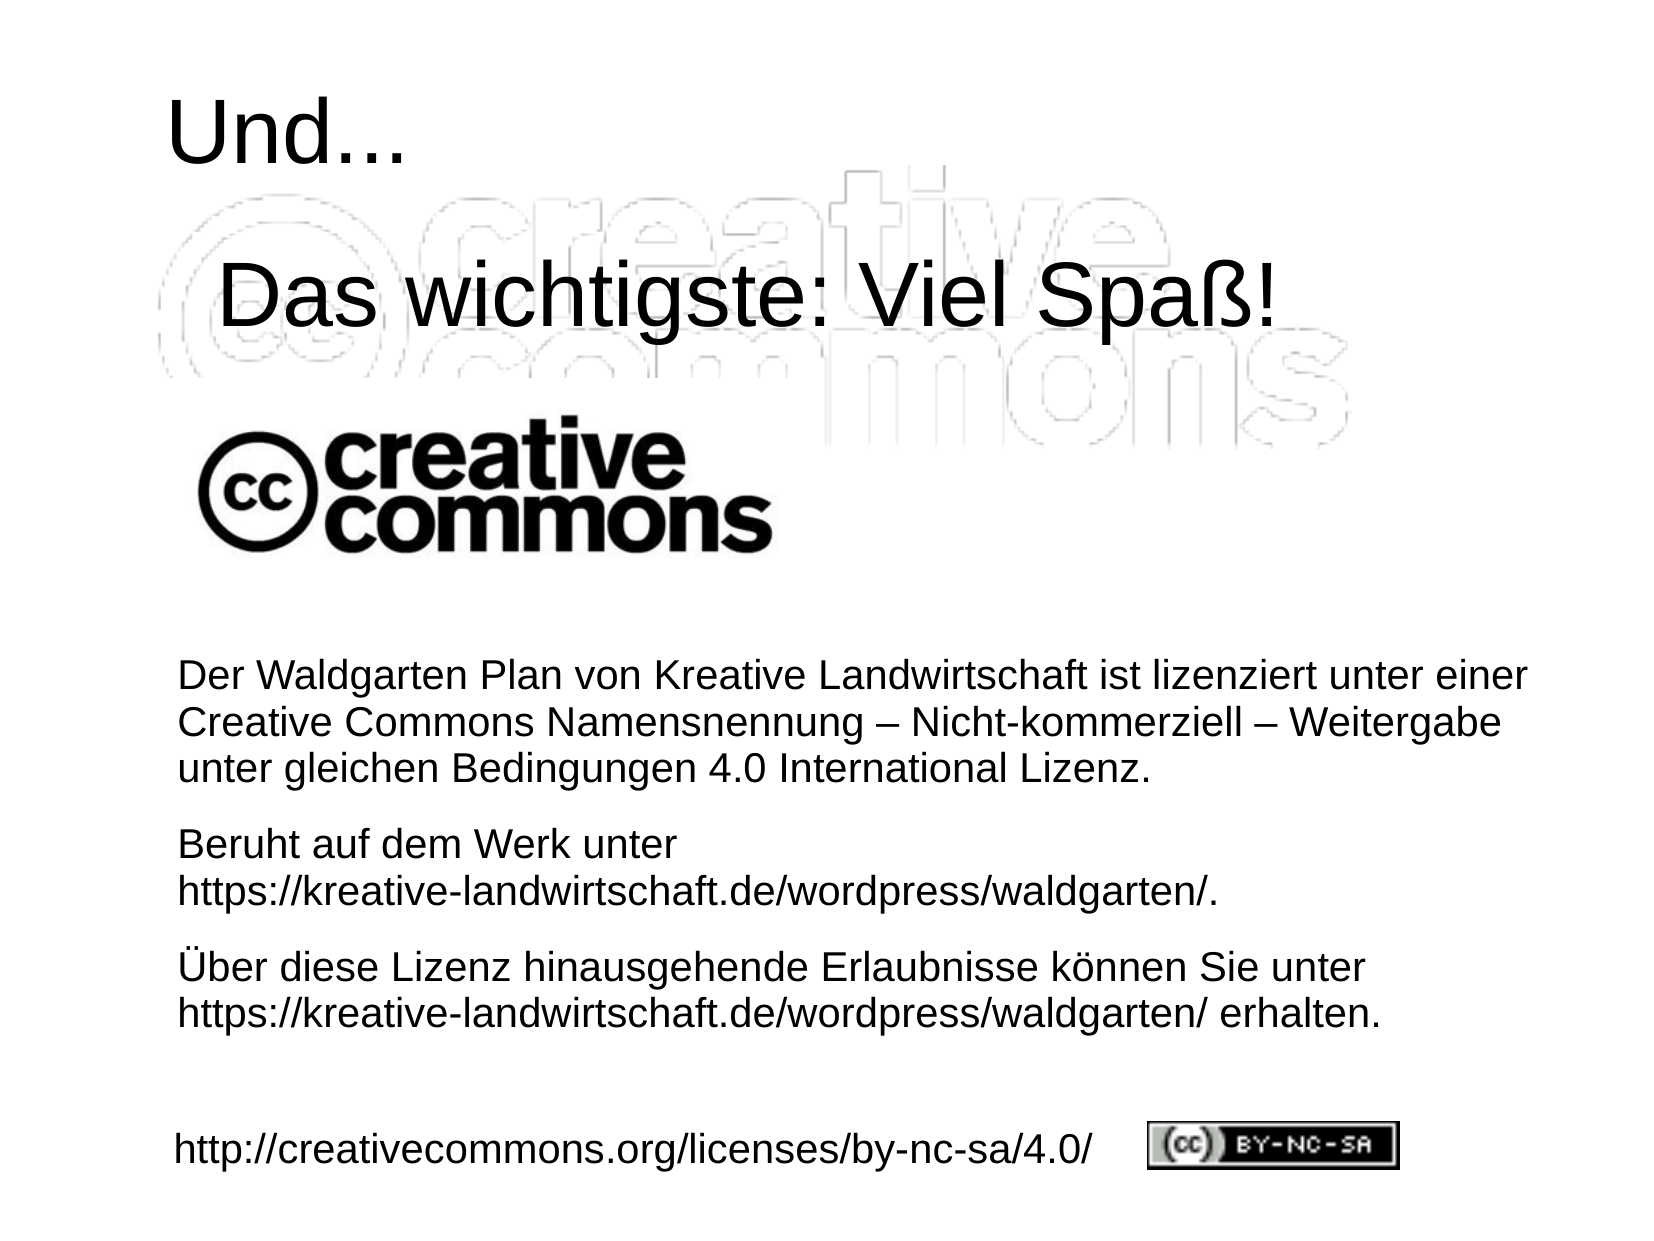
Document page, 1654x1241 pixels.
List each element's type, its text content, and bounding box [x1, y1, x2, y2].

picture [157, 165, 1352, 615]
picture [1147, 1121, 1400, 1170]
text_box Und... Das wichtigste: Viel Spaß! [165, 80, 1571, 346]
list Der Waldgarten Plan von Kreative Landwirtschaft ist lizenziert unter einer Creative Commons Namensnennung – Nicht-kommerziell – Weitergabe unter gleichen Bedingungen 4.0 International Lizenz. Beruht auf dem Werk unter https://kreative-landwirtschaft.de/wordpress/waldgarten/. Über diese Lizenz hinausgehende Erlaubnisse können Sie unter https://kreative-landwirtschaft.de/wordpress/waldgarten/ erhalten. [106, 652, 1595, 1241]
